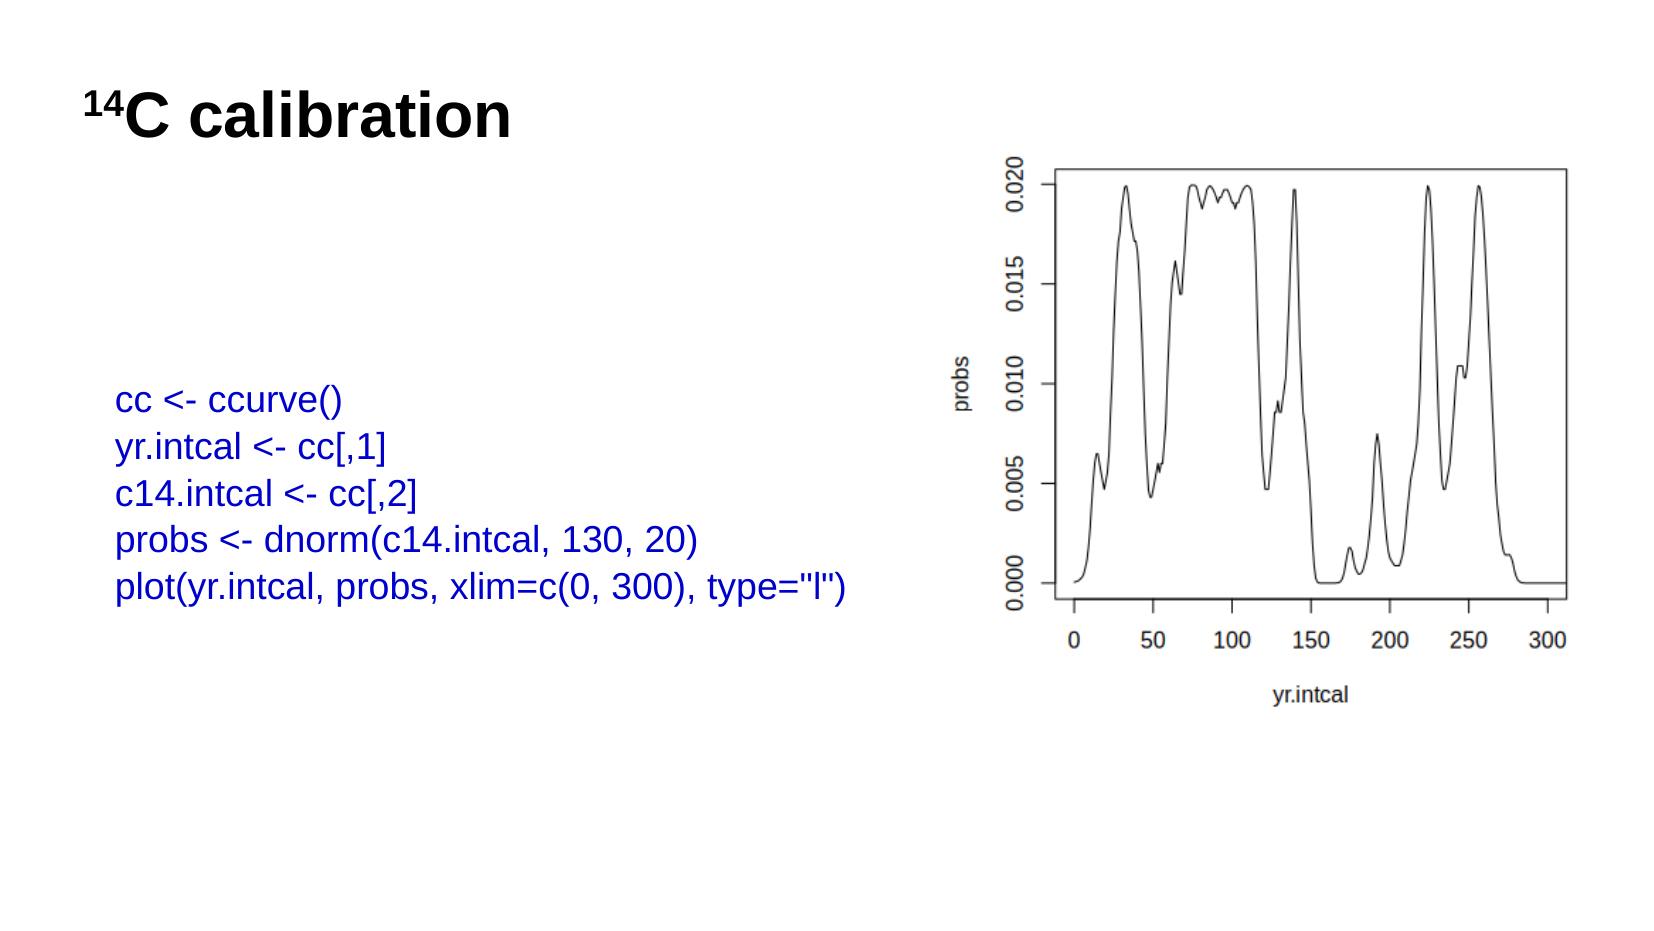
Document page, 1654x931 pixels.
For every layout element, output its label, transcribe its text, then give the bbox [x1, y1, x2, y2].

text_box cc <- ccurve() yr.intcal <- cc[,1] c14.intcal <- cc[,2] probs <- dnorm(c14.intcal, 130, 20) plot(yr.intcal, probs, xlim=c(0, 300), type="l") [114, 373, 1603, 826]
text_box 14C calibration [82, 55, 1571, 252]
picture [944, 58, 1624, 739]
